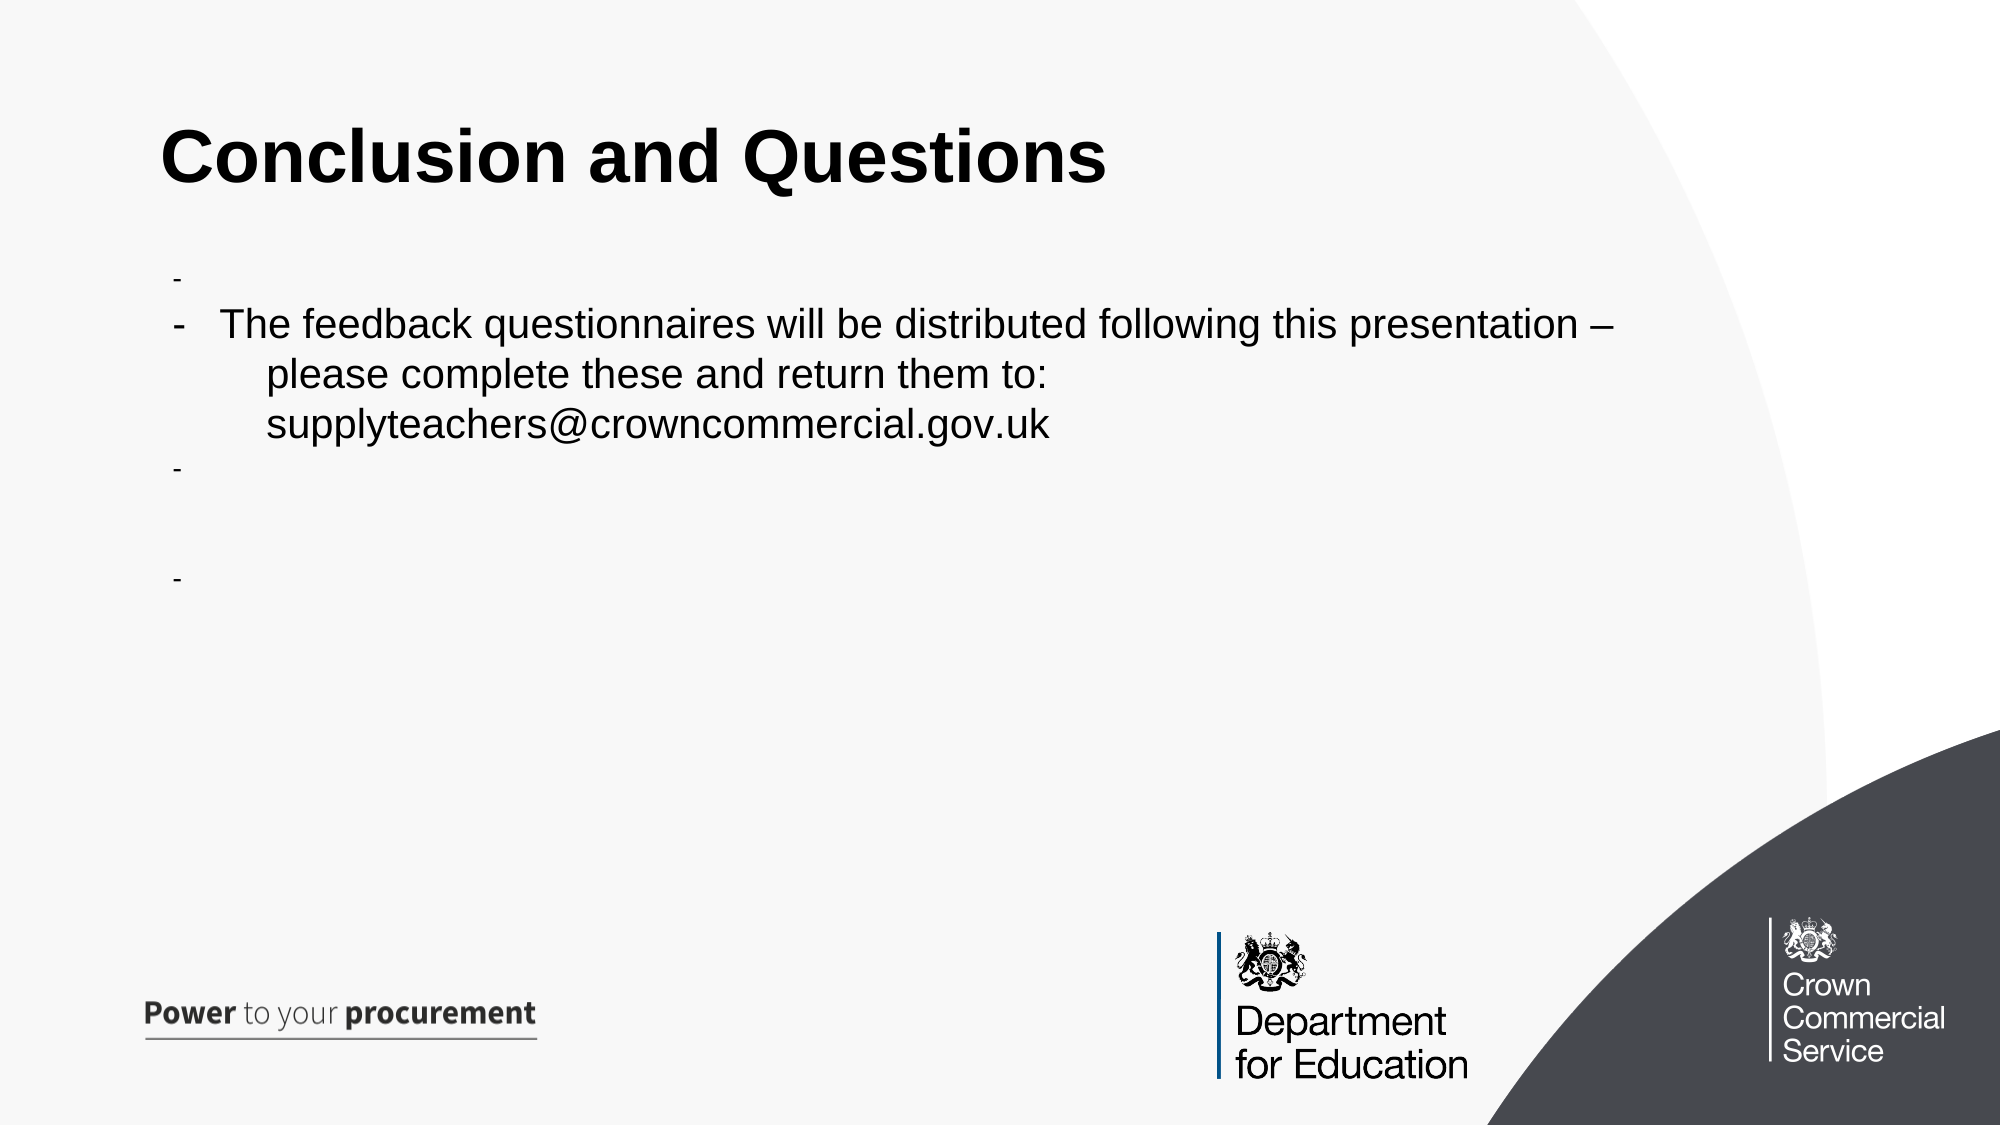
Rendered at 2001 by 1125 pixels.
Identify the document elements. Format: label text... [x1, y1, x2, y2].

text_box The feedback questionnaires will be distributed following this presentation – please complete these and return them to: supplyteachers@crowncommercial.gov.uk [157, 249, 1634, 594]
picture [1217, 711, 2000, 1125]
text_box Conclusion and Questions [145, 99, 1770, 206]
